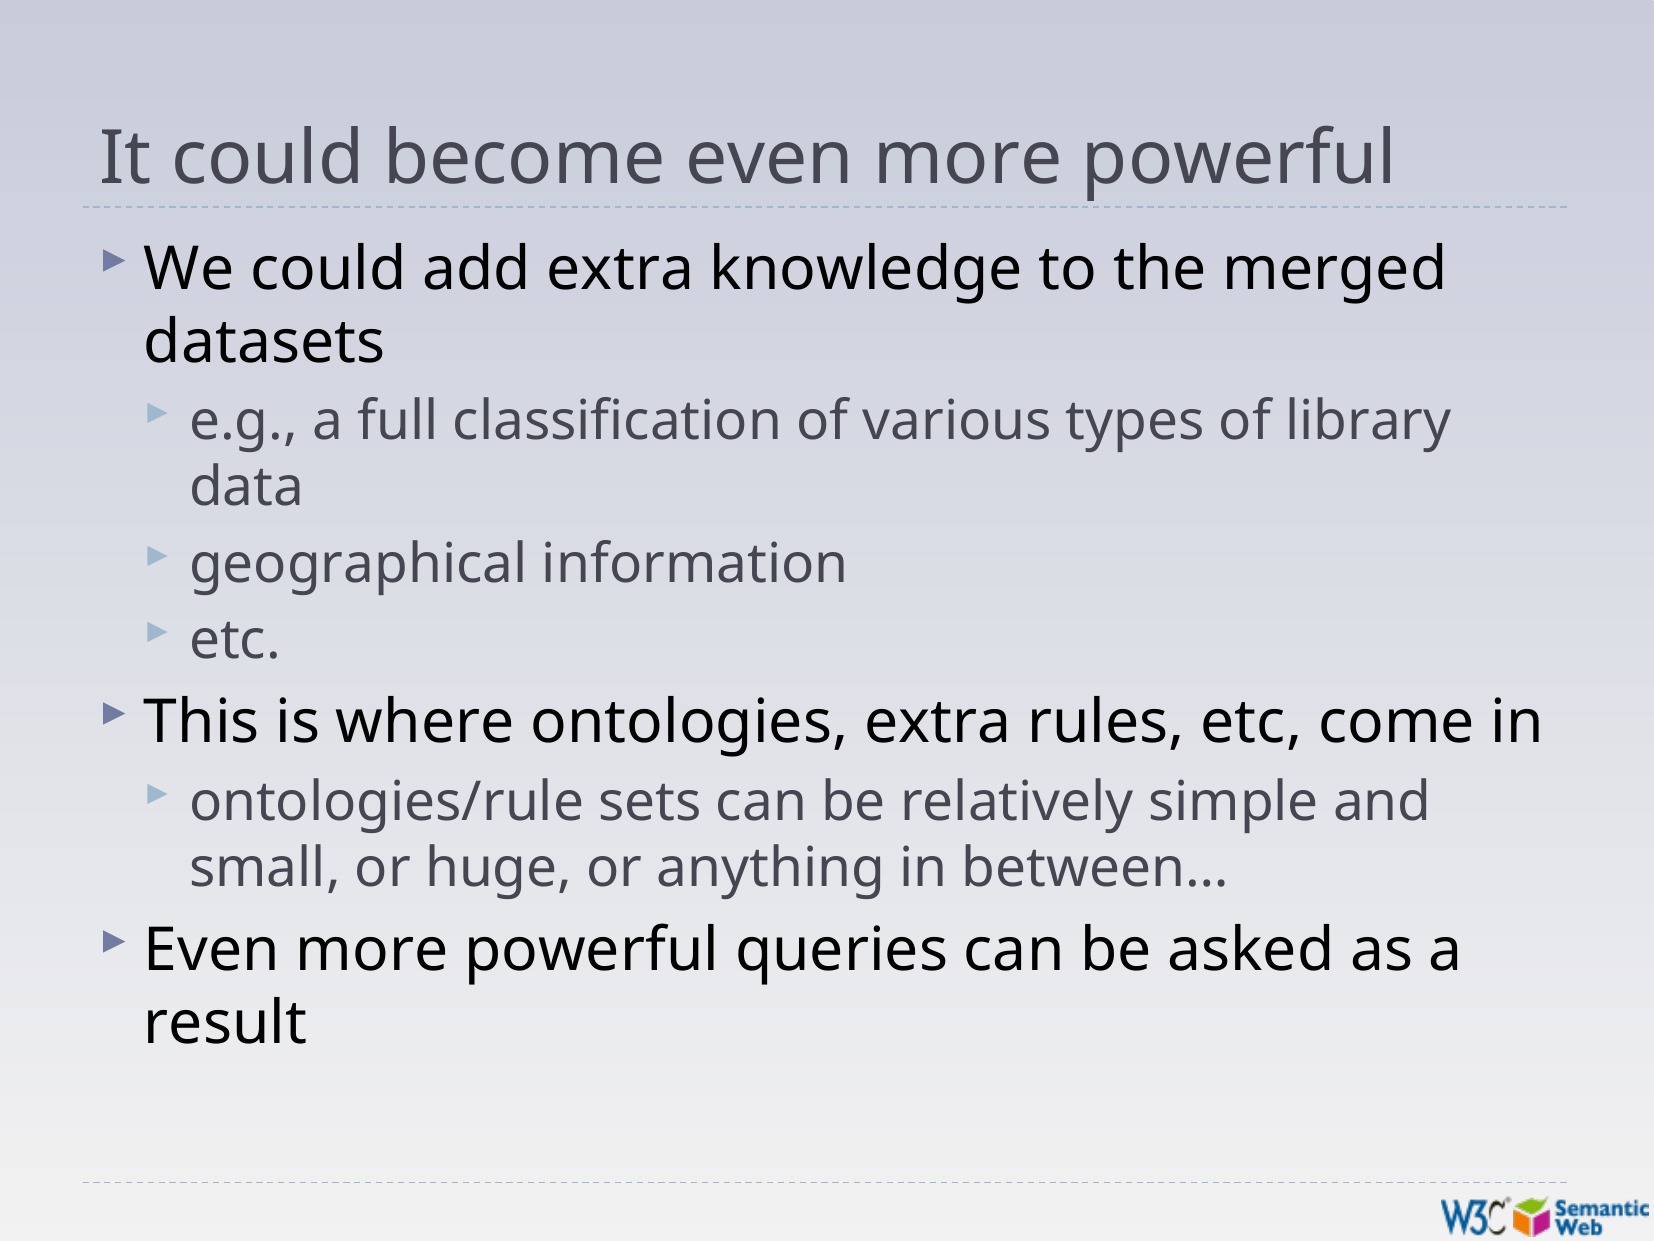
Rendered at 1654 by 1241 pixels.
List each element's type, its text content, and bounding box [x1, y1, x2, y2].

title It could become even more powerful [82, 27, 1572, 207]
list We could add extra knowledge to the merged datasets e.g., a full classification of various types of library data geographical information etc. This is where ontologies, extra rules, etc, come in ontologies/rule sets can be relatively simple and small, or huge, or anything in between… Even more powerful queries can be asked as a result [82, 220, 1572, 1114]
picture [1441, 1195, 1649, 1237]
